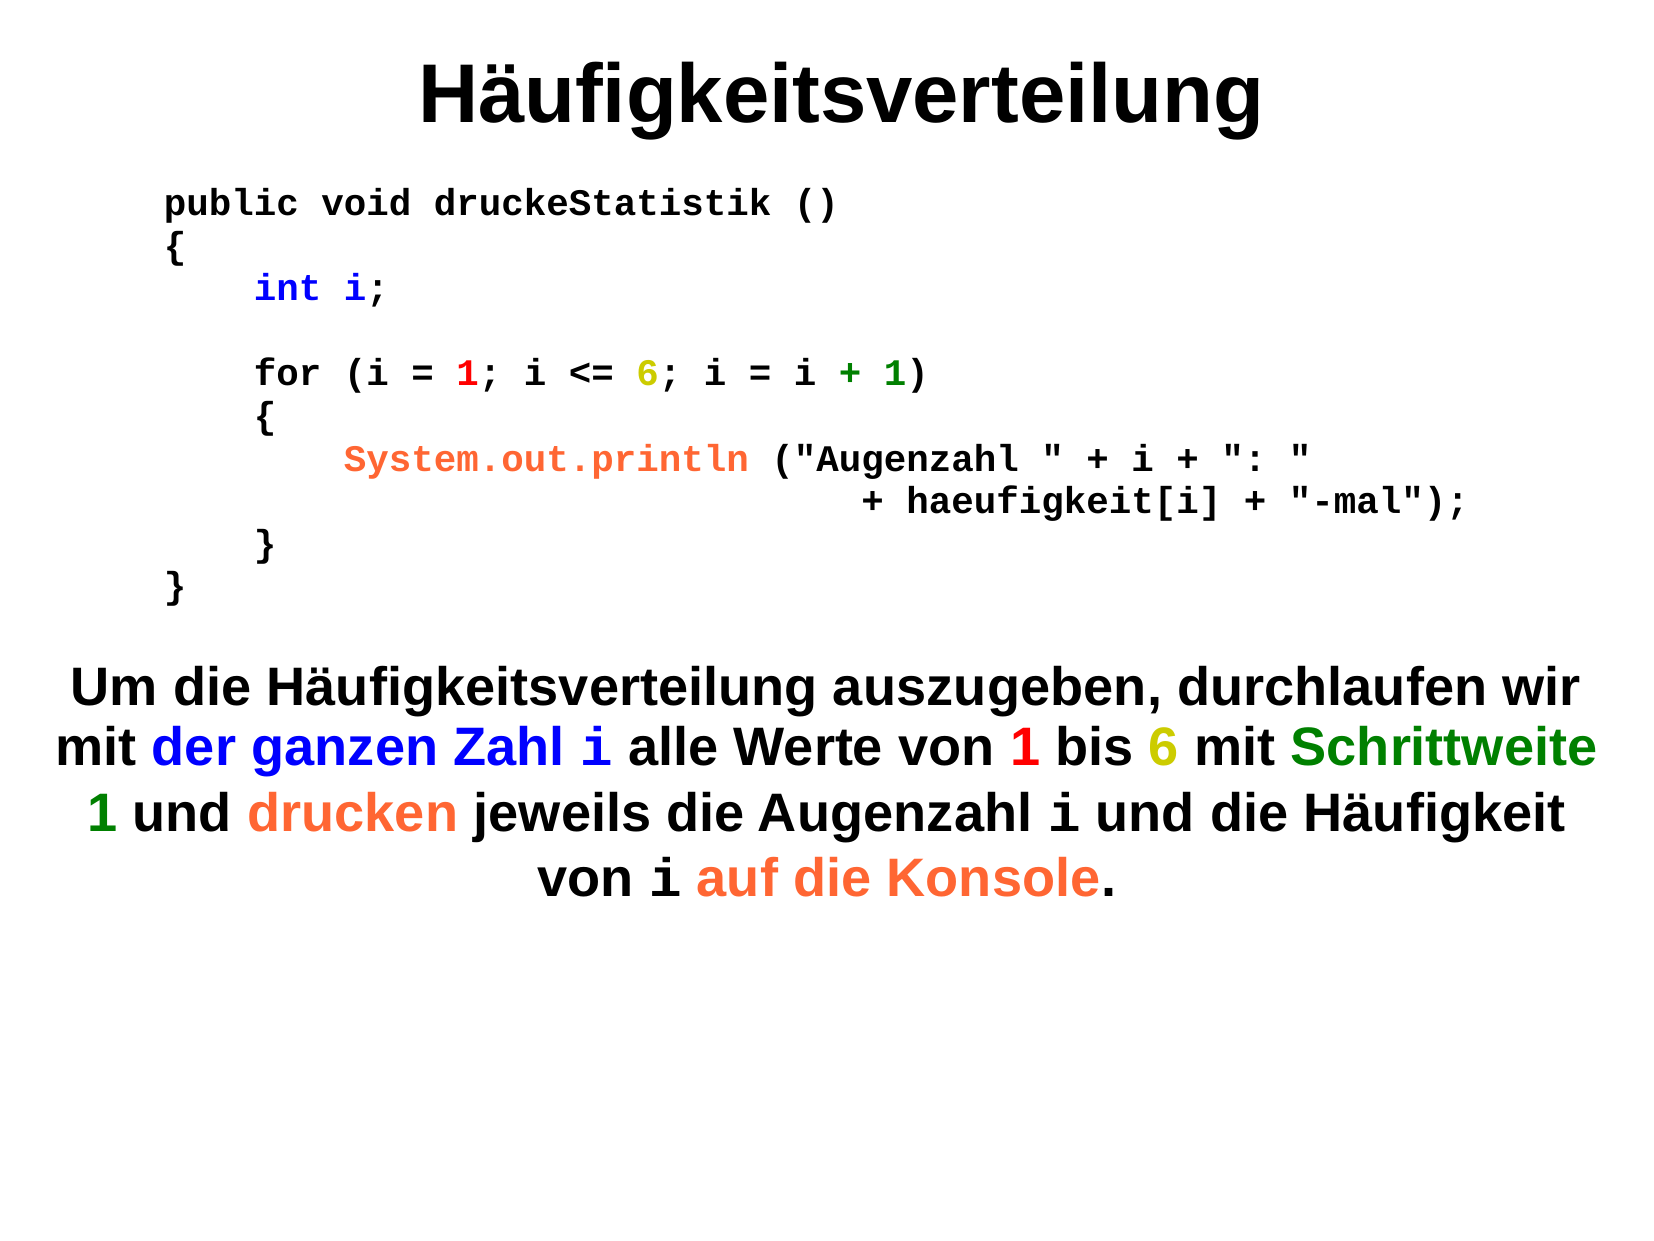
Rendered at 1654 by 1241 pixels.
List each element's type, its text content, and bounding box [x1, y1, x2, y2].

text_box public void druckeStatistik () { int i; for (i = 1; i <= 6; i = i + 1) { System.out.println ("Augenzahl " + i + ": " + haeufigkeit[i] + "-mal"); } } [59, 177, 1625, 618]
text_box Um die Häufigkeitsverteilung auszugeben, durchlaufen wir mit der ganzen Zahl i alle Werte von 1 bis 6 mit Schrittweite 1 und drucken jeweils die Augenzahl i und die Häufigkeit von i auf die Konsole. [29, 648, 1625, 926]
text_box Häufigkeitsverteilung [88, 39, 1595, 148]
